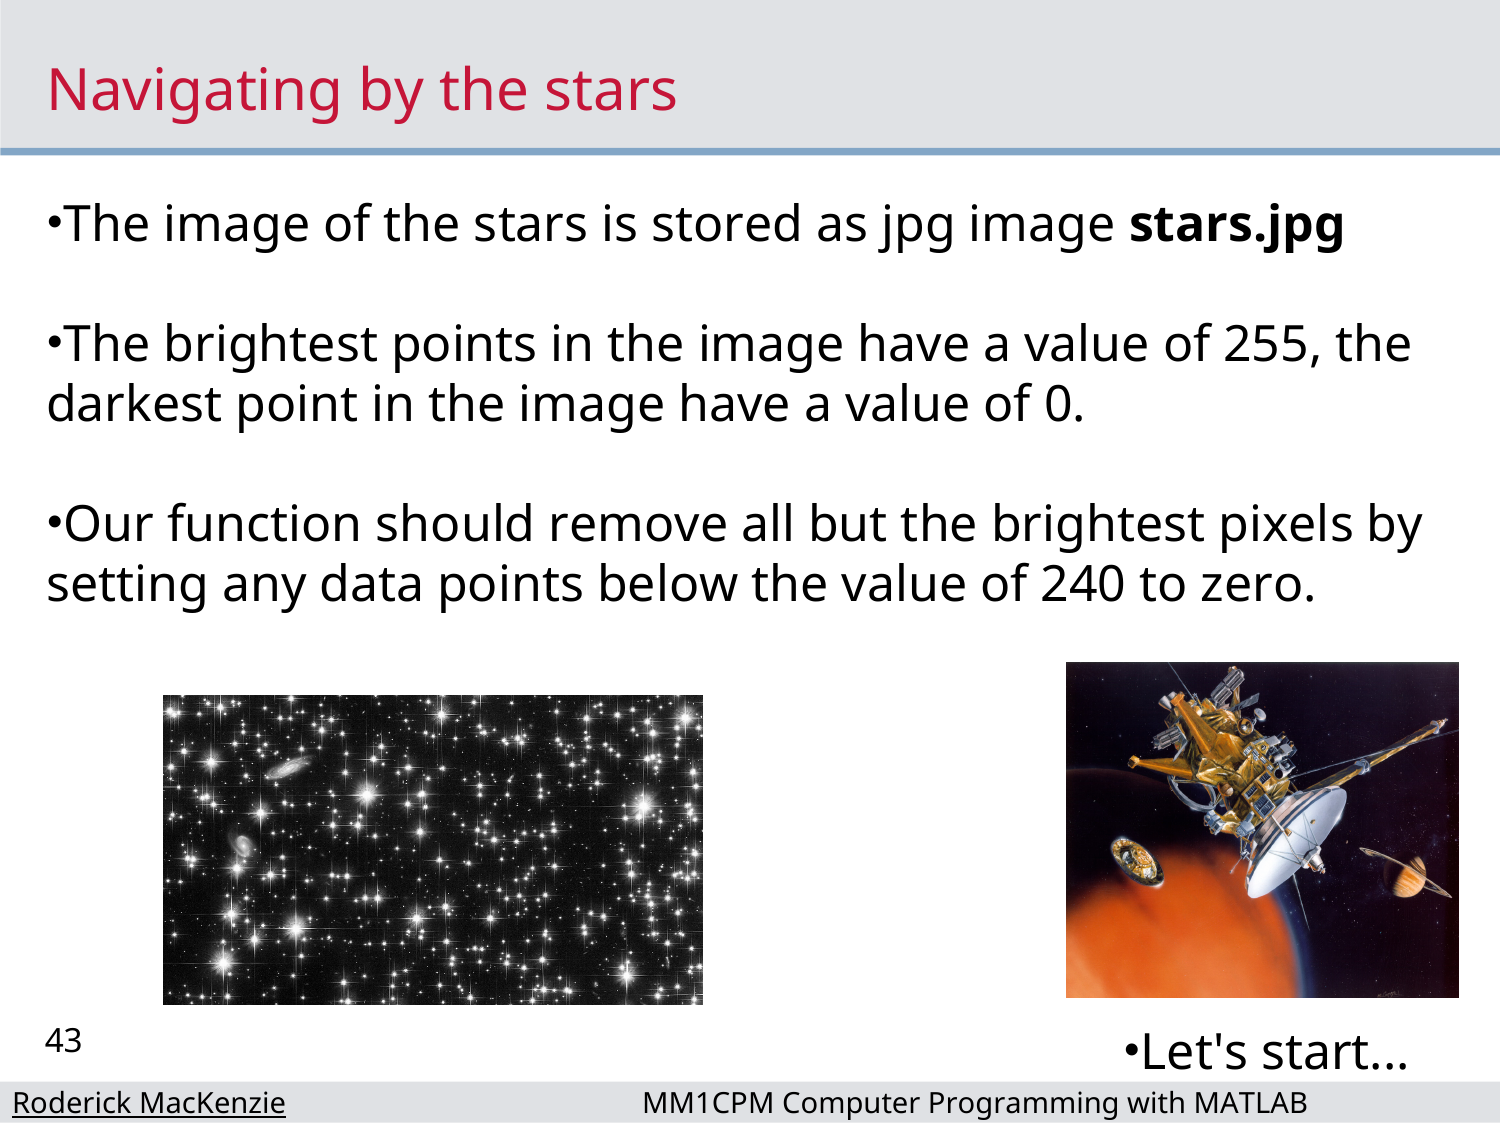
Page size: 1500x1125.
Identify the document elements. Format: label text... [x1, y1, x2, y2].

text_box The image of the stars is stored as jpg image stars.jpg The brightest points in the image have a value of 255, the darkest point in the image have a value of 0. Our function should remove all but the brightest pixels by setting any data points below the value of 240 to zero. [31, 184, 1484, 680]
text_box Let's start... [1108, 1012, 1500, 1088]
title Navigating by the stars [31, 35, 1484, 141]
picture [163, 695, 703, 1005]
picture [1066, 662, 1459, 998]
text_box <number> [30, 1012, 245, 1083]
